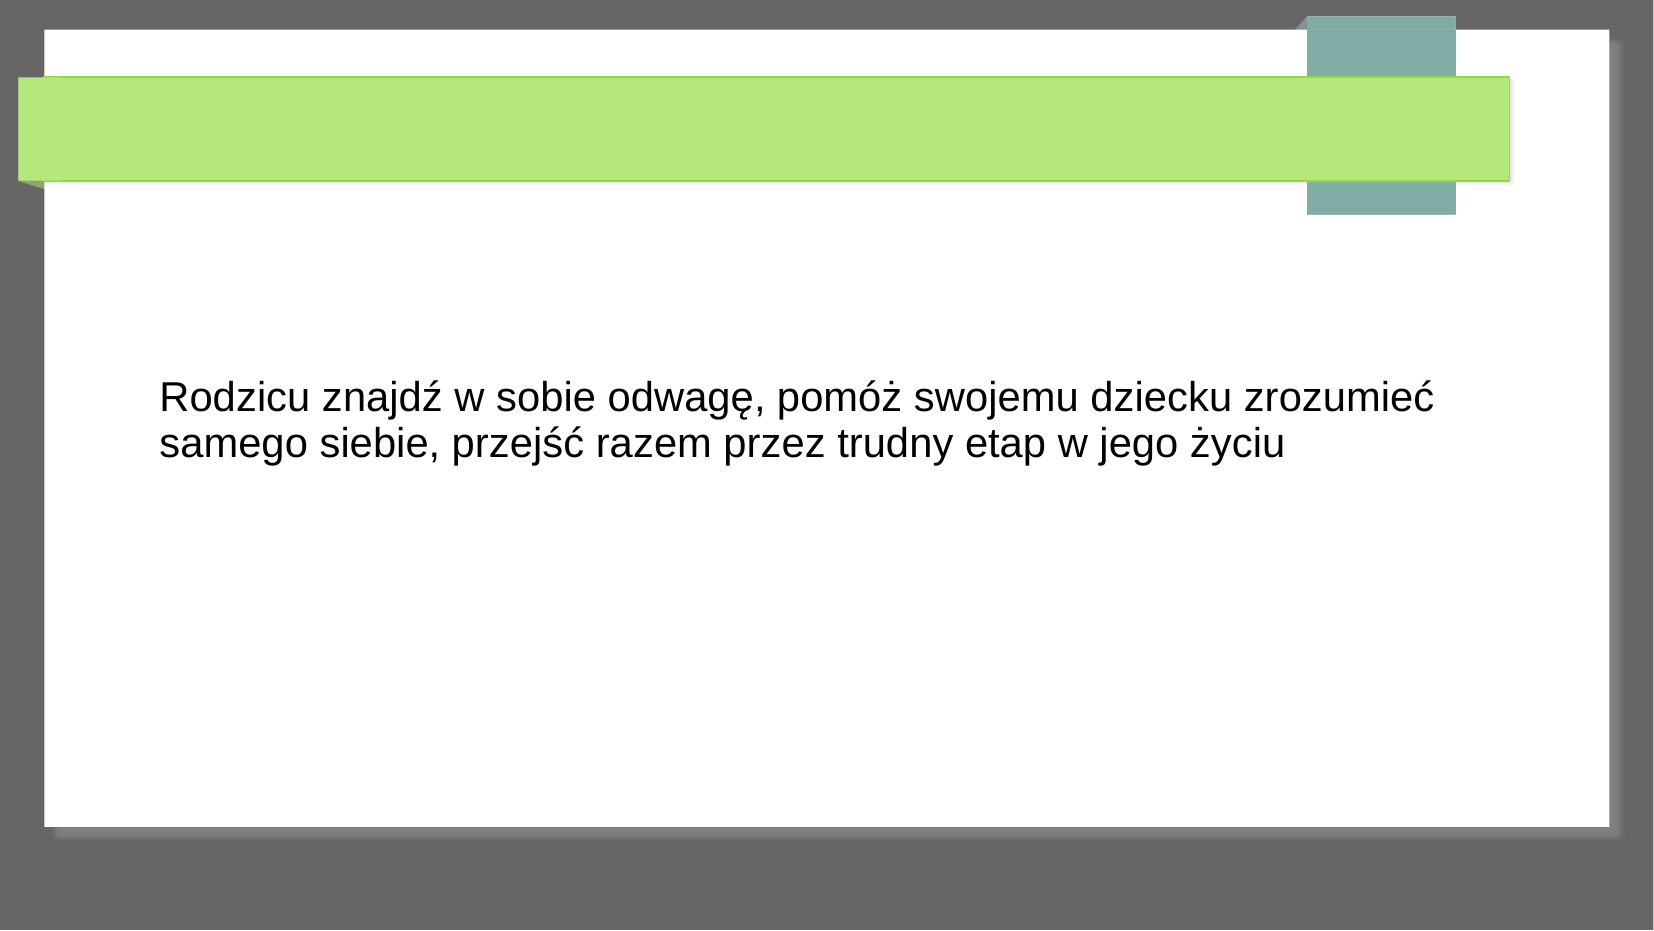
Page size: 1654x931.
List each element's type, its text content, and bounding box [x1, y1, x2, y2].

list Rodzicu znajdź w sobie odwagę, pomóż swojemu dziecku zrozumieć samego siebie, przejść razem przez trudny etap w jego życiu [88, 221, 1565, 813]
